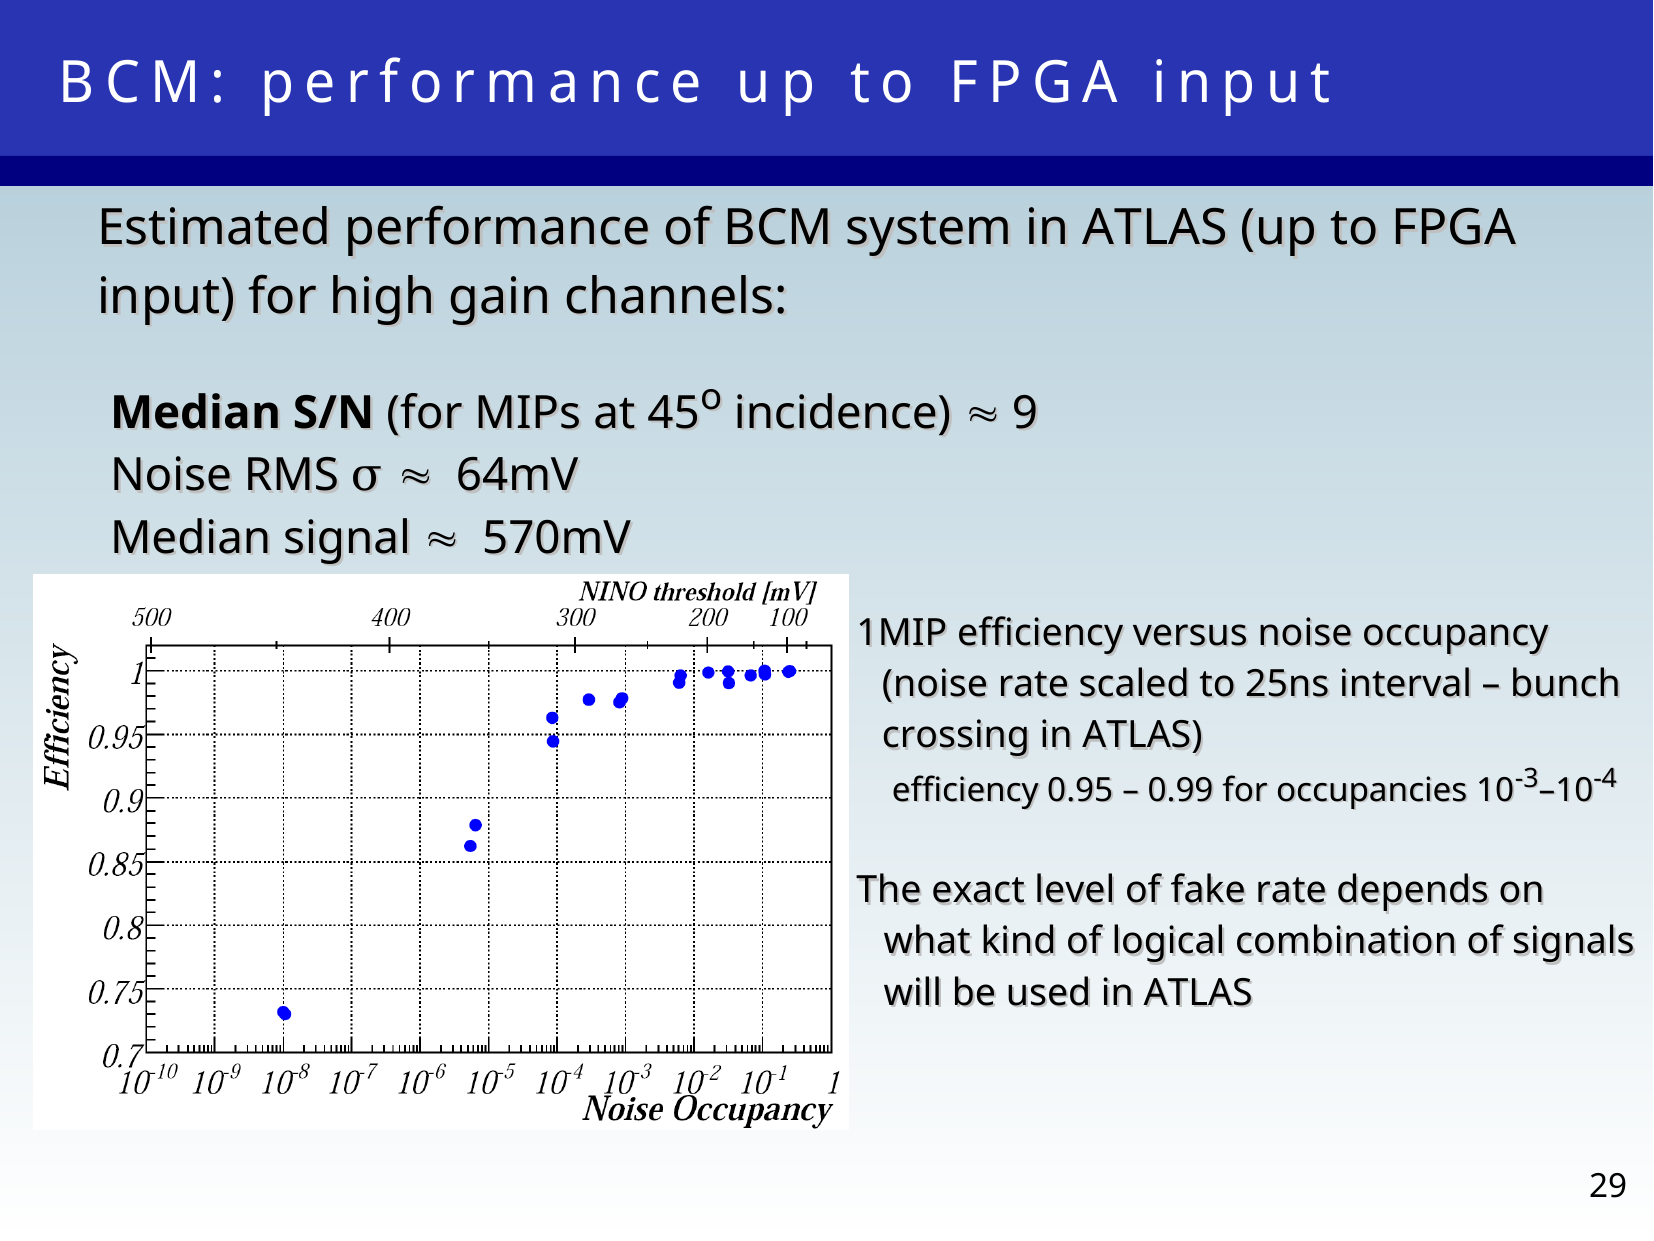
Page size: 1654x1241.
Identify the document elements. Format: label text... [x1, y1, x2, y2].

subtitle Estimated performance of BCM system in ATLAS (up to FPGA input) for high gain channels: Median S/N (for MIPs at 45o incidence)  9 Noise RMS σ  64mV Median signal  570mV [53, 231, 1523, 584]
text_box 1MIP efficiency versus noise occupancy (noise rate scaled to 25ns interval – bunch crossing in ATLAS) efficiency 0.95 – 0.99 for occupancies 10-3–10-4 The exact level of fake rate depends on what kind of logical combination of signals will be used in ATLAS [856, 613, 1639, 1066]
picture [33, 574, 849, 1130]
title BCM: performance up to FPGA input [58, 5, 1613, 155]
